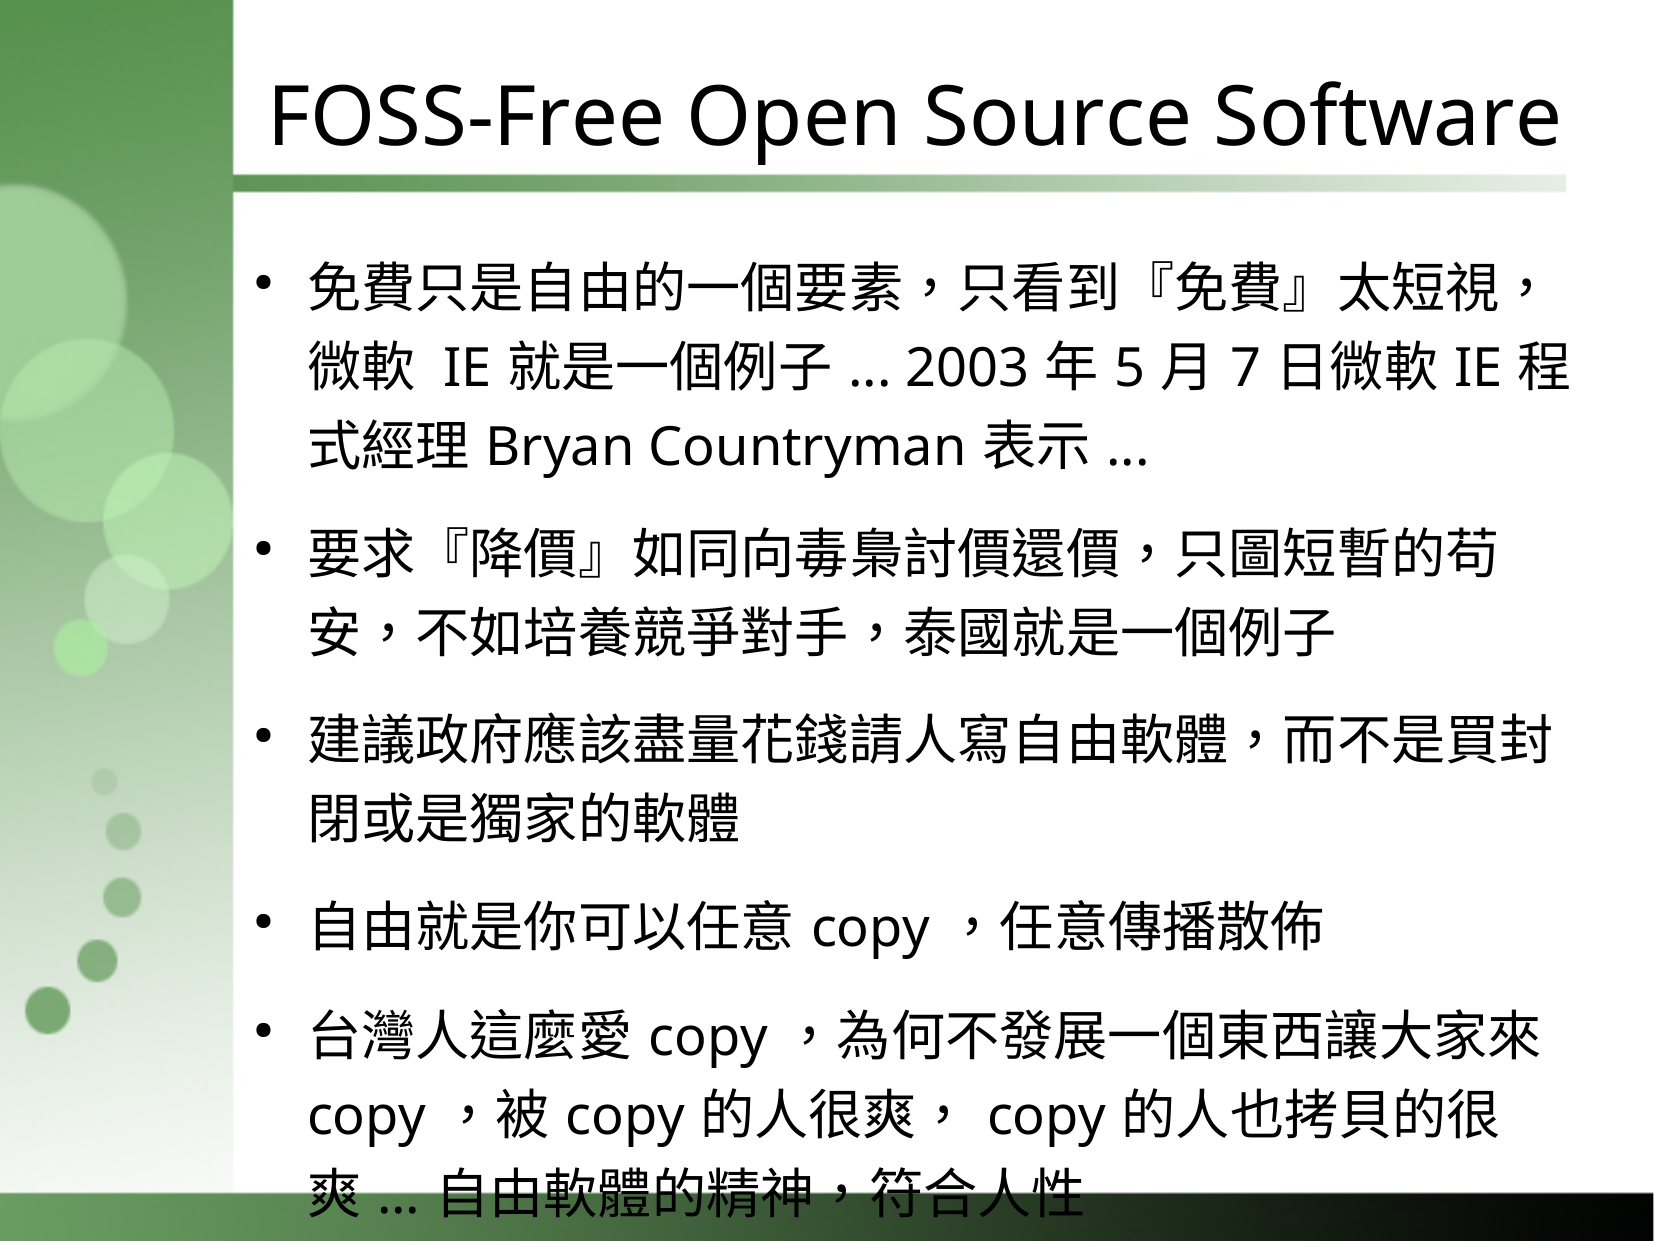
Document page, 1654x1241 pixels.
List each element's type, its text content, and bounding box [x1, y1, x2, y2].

picture [0, 0, 1654, 1241]
title FOSS-Free Open Source Software [236, 49, 1595, 178]
list 免費只是自由的一個要素，只看到『免費』太短視，微軟 IE就是一個例子... 2003年5月7日微軟IE程式經理Bryan Countryman表示... 要求『降價』如同向毒梟討價還價，只圖短暫的苟安，不如培養競爭對手，泰國就是一個例子 建議政府應該盡量花錢請人寫自由軟體，而不是買封閉或是獨家的軟體 自由就是你可以任意copy，任意傳播散佈 台灣人這麼愛copy，為何不發展一個東西讓大家來copy，被copy的人很爽，copy的人也拷貝的很爽...自由軟體的精神，符合人性 [236, 244, 1595, 1023]
